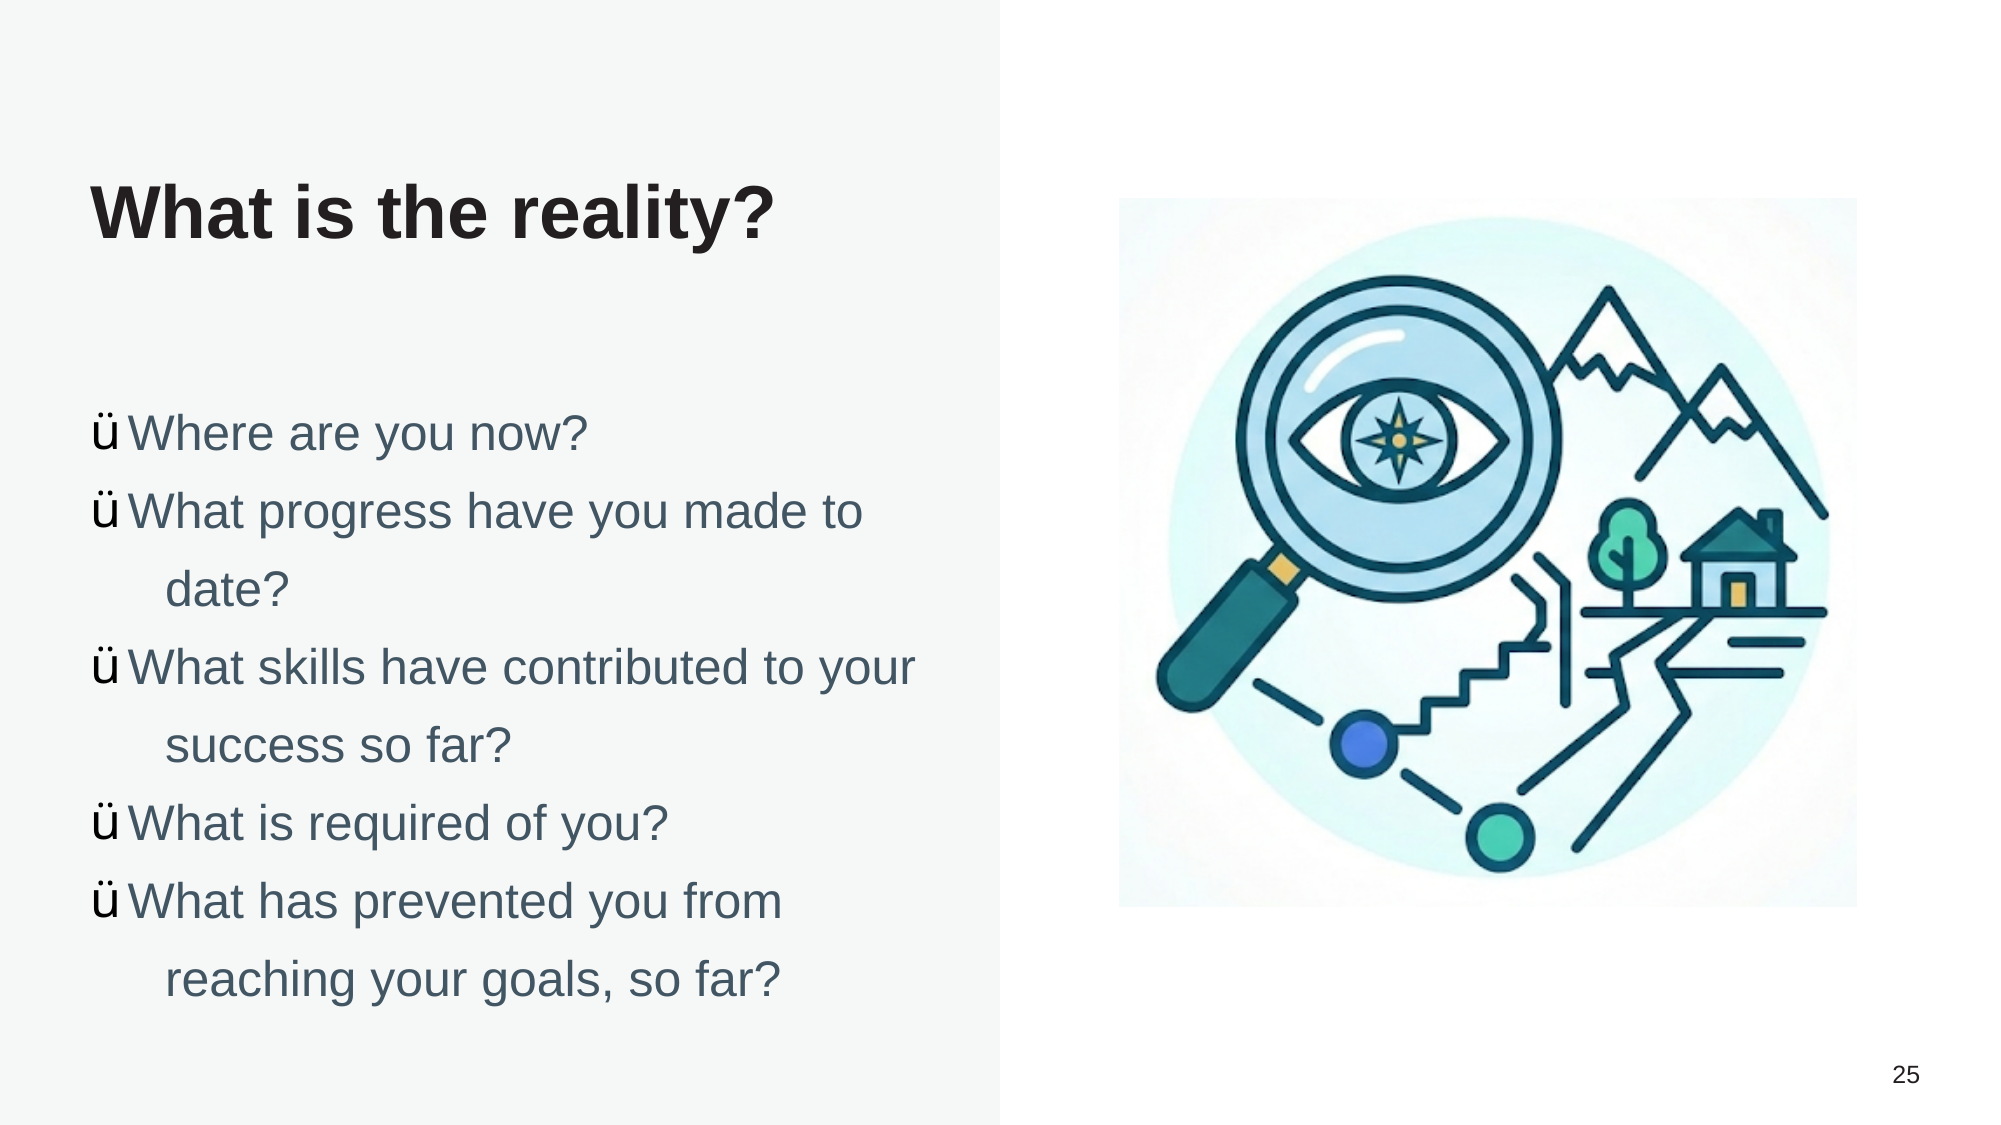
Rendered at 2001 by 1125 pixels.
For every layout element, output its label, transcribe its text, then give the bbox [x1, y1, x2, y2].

text_box Where are you now? What progress have you made to date? What skills have contributed to your success so far? What is required of you? What has prevented you from reaching your goals, so far? [75, 375, 967, 1016]
title What is the reality? [75, 158, 881, 317]
picture [1119, 198, 1857, 907]
